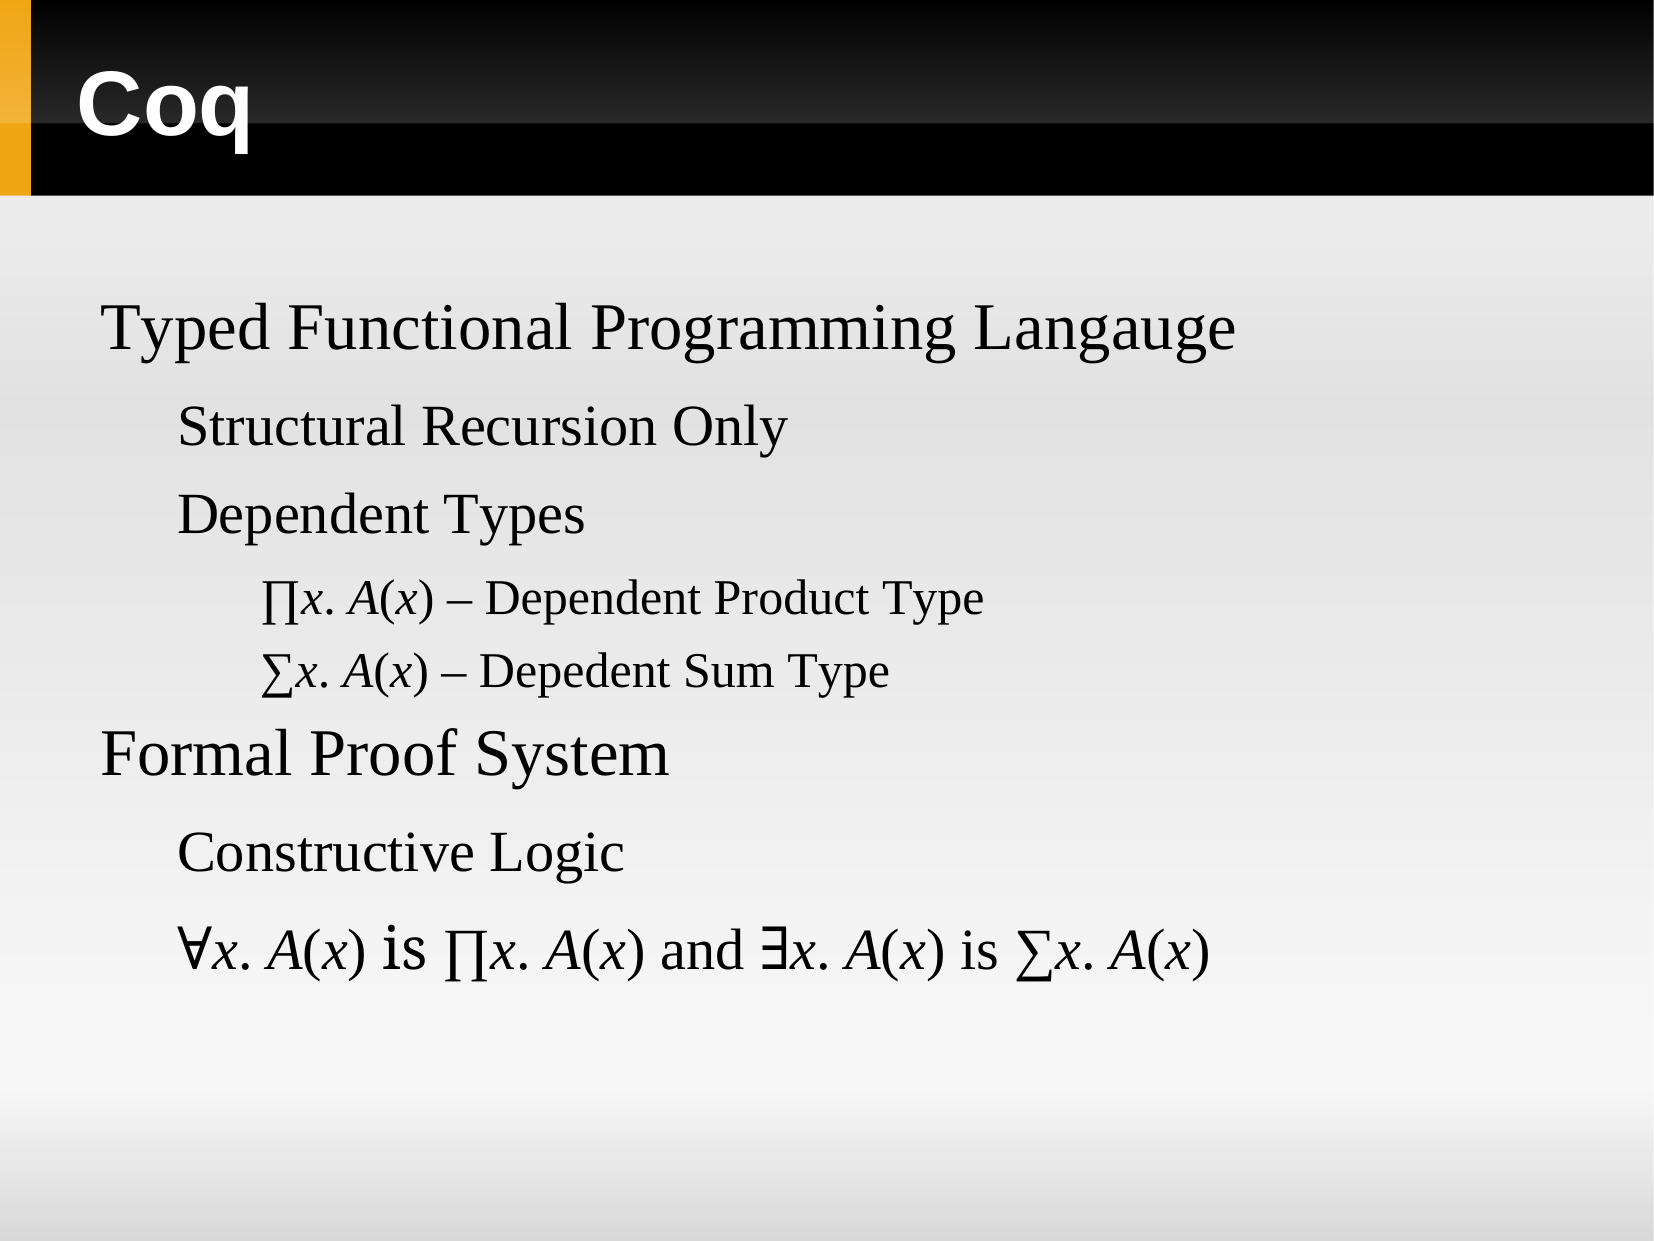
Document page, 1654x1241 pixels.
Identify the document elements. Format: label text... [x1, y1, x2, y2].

title Coq [76, 0, 1565, 208]
list Typed Functional Programming Langauge Structural Recursion Only Dependent Types ∏x. A(x) – Dependent Product Type ∑x. A(x) – Depedent Sum Type Formal Proof System Constructive Logic ∀x. A(x) is ∏x. A(x) and ∃x. A(x) is ∑x. A(x) [82, 290, 1571, 1106]
picture [0, 0, 1654, 1241]
